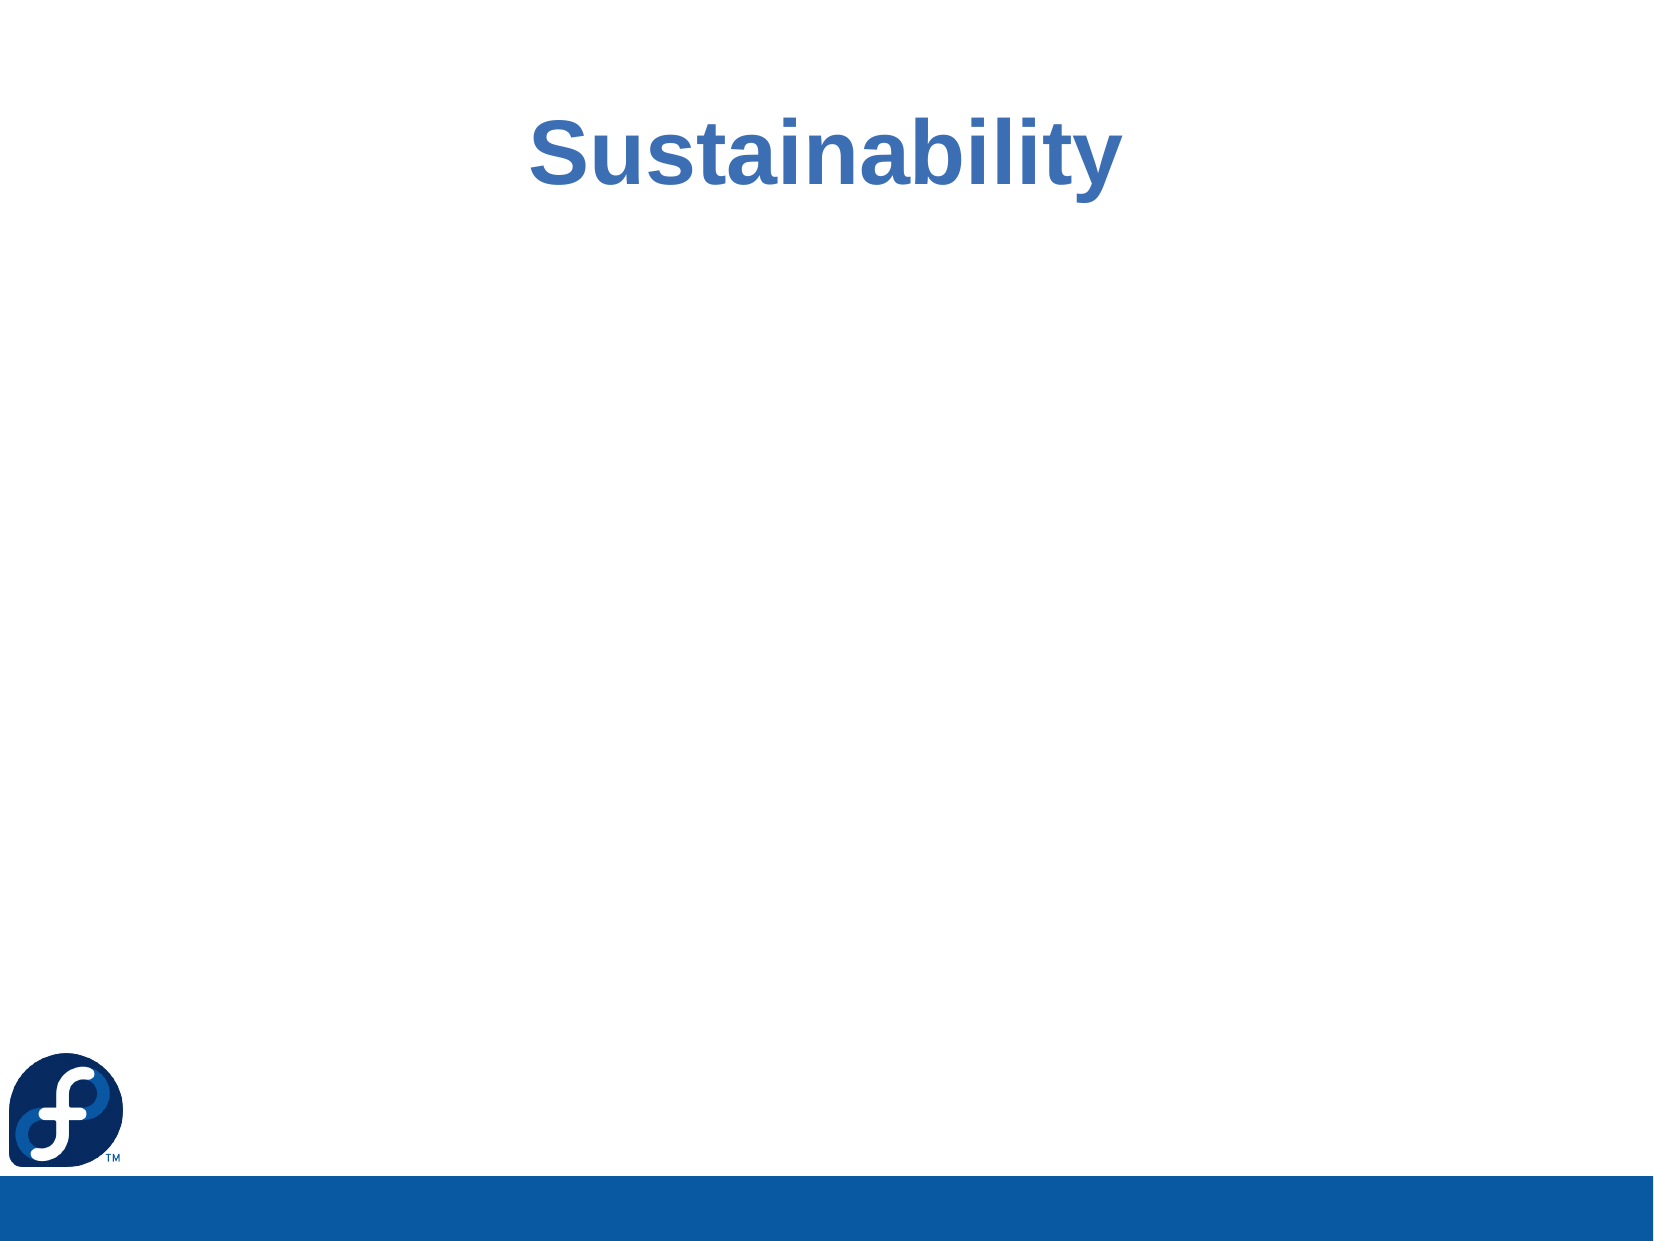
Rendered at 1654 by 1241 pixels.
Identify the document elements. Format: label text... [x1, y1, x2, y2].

picture [9, 1053, 123, 1167]
title Sustainability [82, 56, 1571, 250]
picture [0, 1176, 1654, 1241]
